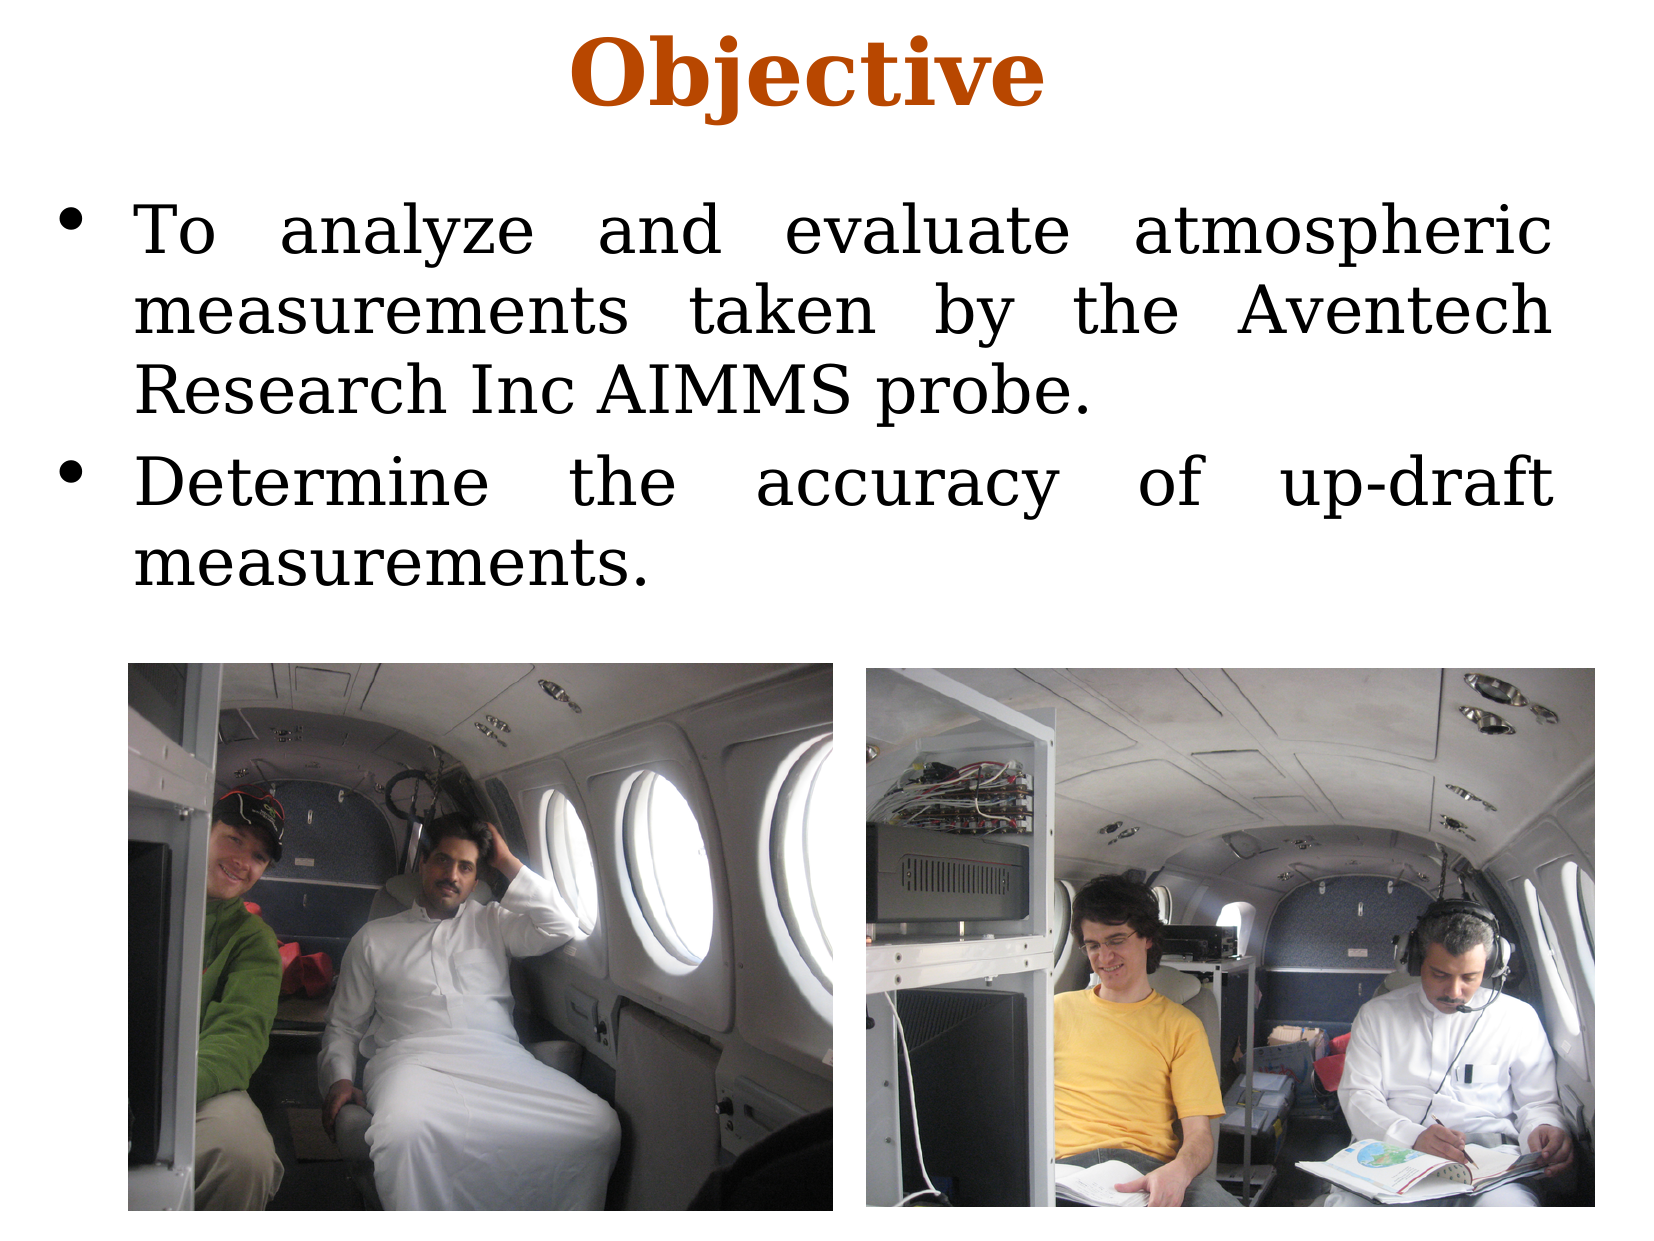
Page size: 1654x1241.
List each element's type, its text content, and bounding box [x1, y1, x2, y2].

picture [866, 668, 1595, 1207]
picture [128, 663, 833, 1211]
text_box Objective [0, 19, 1650, 132]
text_box To analyze and evaluate atmospheric measurements taken by the Aventech Research Inc AIMMS probe. Determine the accuracy of up-draft measurements. [45, 179, 1570, 588]
